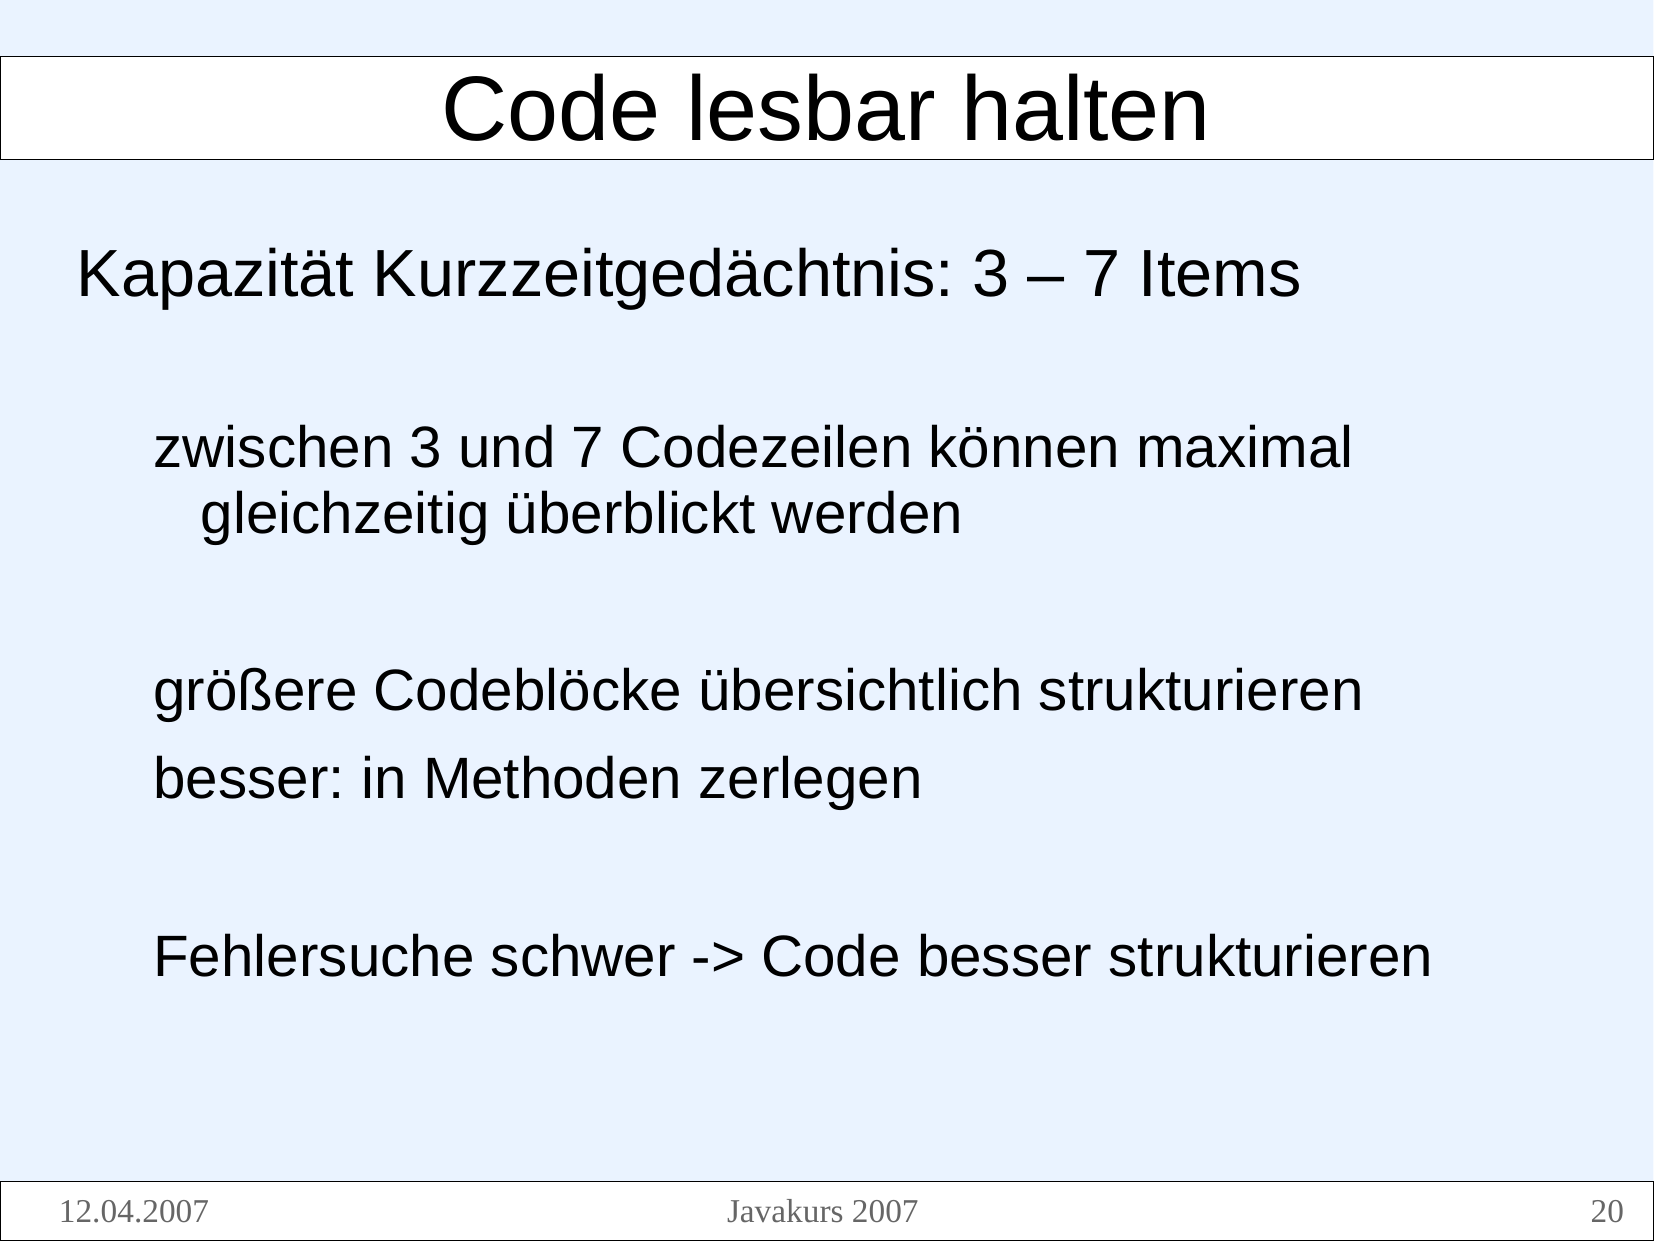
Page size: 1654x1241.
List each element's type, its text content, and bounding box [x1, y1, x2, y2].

list Kapazität Kurzzeitgedächtnis: 3 – 7 Items zwischen 3 und 7 Codezeilen können maximal gleichzeitig überblickt werden größere Codeblöcke übersichtlich strukturieren besser: in Methoden zerlegen Fehlersuche schwer -> Code besser strukturieren [59, 236, 1595, 1152]
title Code lesbar halten [0, 56, 1654, 160]
